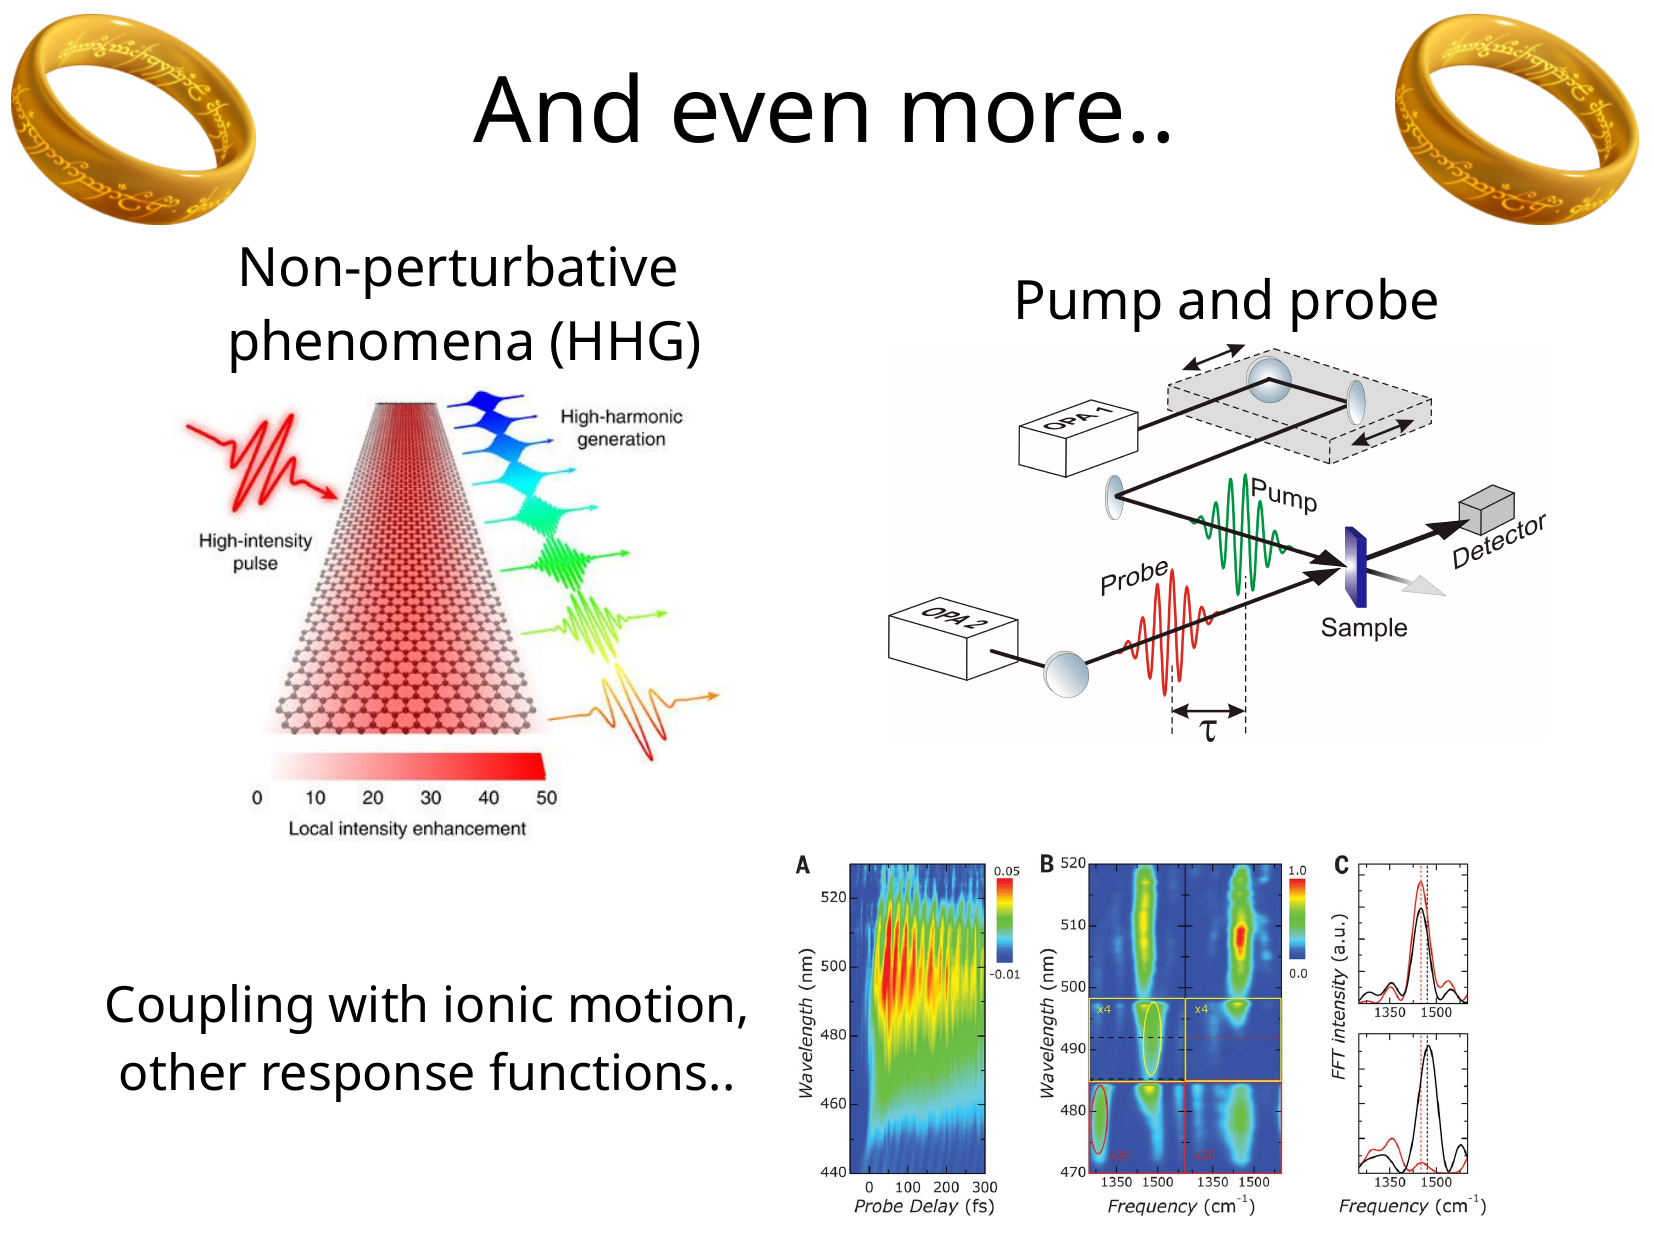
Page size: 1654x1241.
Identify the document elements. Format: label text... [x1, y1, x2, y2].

picture [1395, 14, 1639, 226]
title Pump and probe [686, 230, 1654, 366]
title Coupling with ionic motion, other response functions.. [45, 948, 795, 1126]
picture [172, 391, 736, 856]
picture [11, 14, 256, 213]
title Non-perturbative phenomena (HHG) [0, 213, 1006, 391]
title And even more.. [285, 18, 1366, 196]
picture [888, 366, 1546, 742]
picture [795, 854, 1486, 1216]
